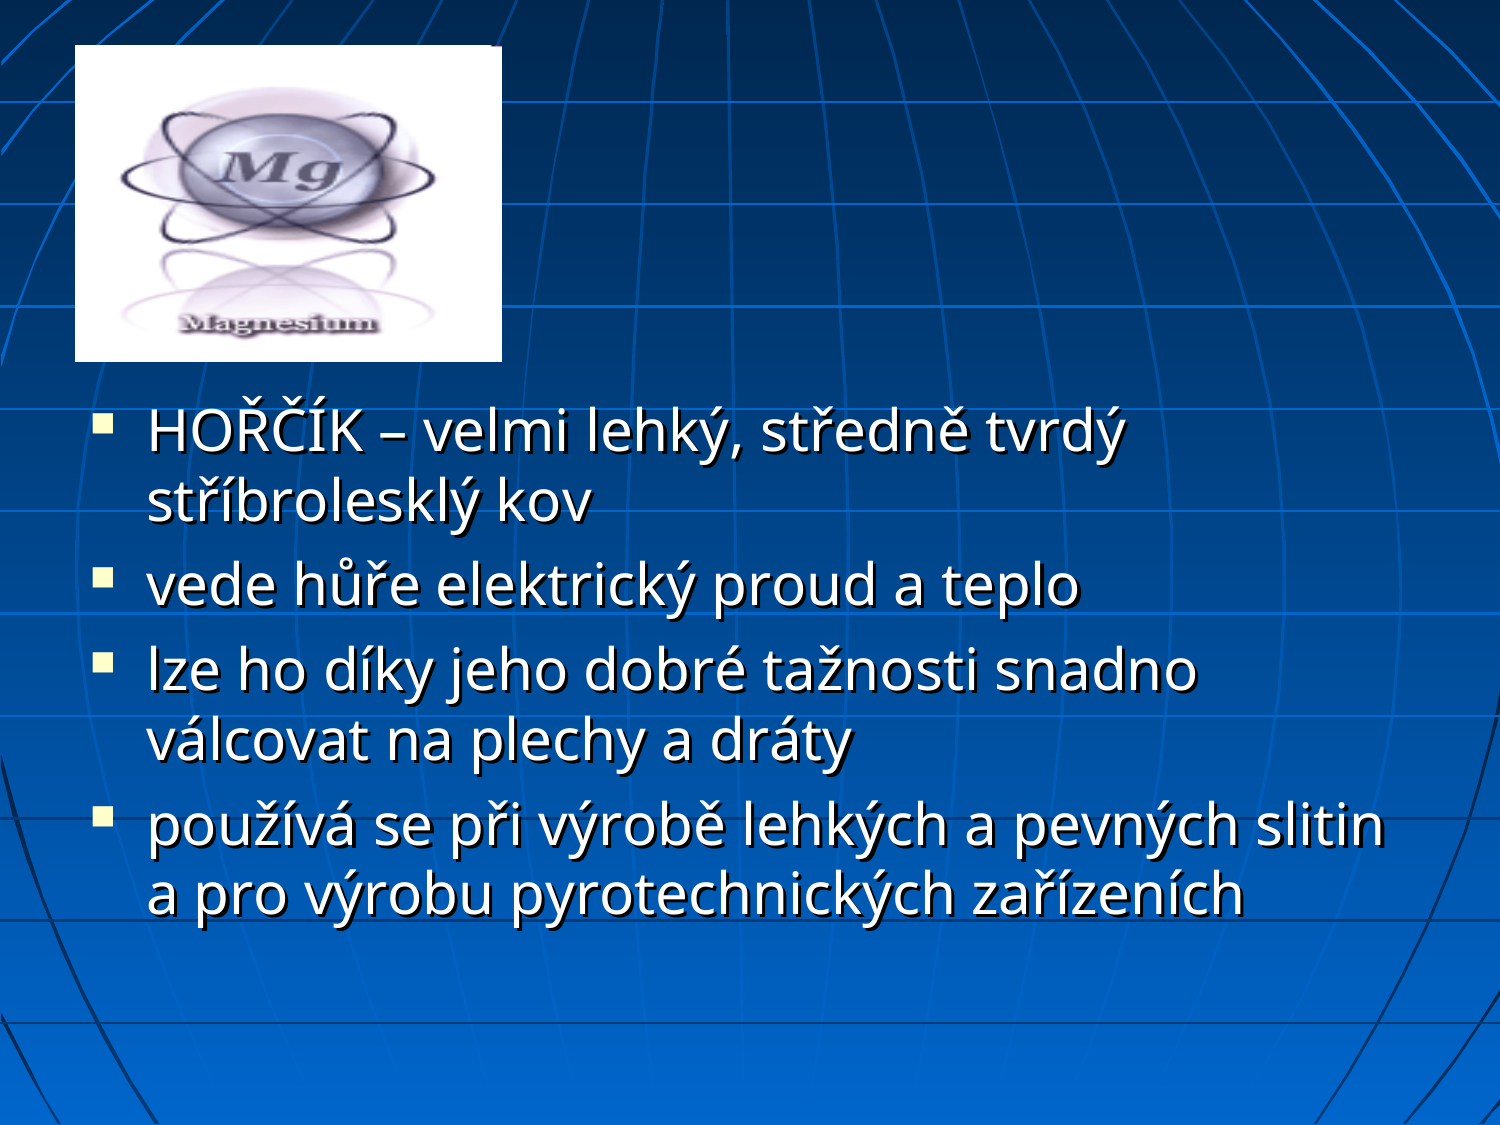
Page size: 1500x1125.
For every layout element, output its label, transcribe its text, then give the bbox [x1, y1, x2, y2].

picture [75, 45, 502, 362]
list HOŘČÍK – velmi lehký, středně tvrdý stříbrolesklý kov vede hůře elektrický proud a teplo lze ho díky jeho dobré tažnosti snadno válcovat na plechy a dráty používá se při výrobě lehkých a pevných slitin a pro výrobu pyrotechnických zařízeních [75, 385, 1426, 1089]
